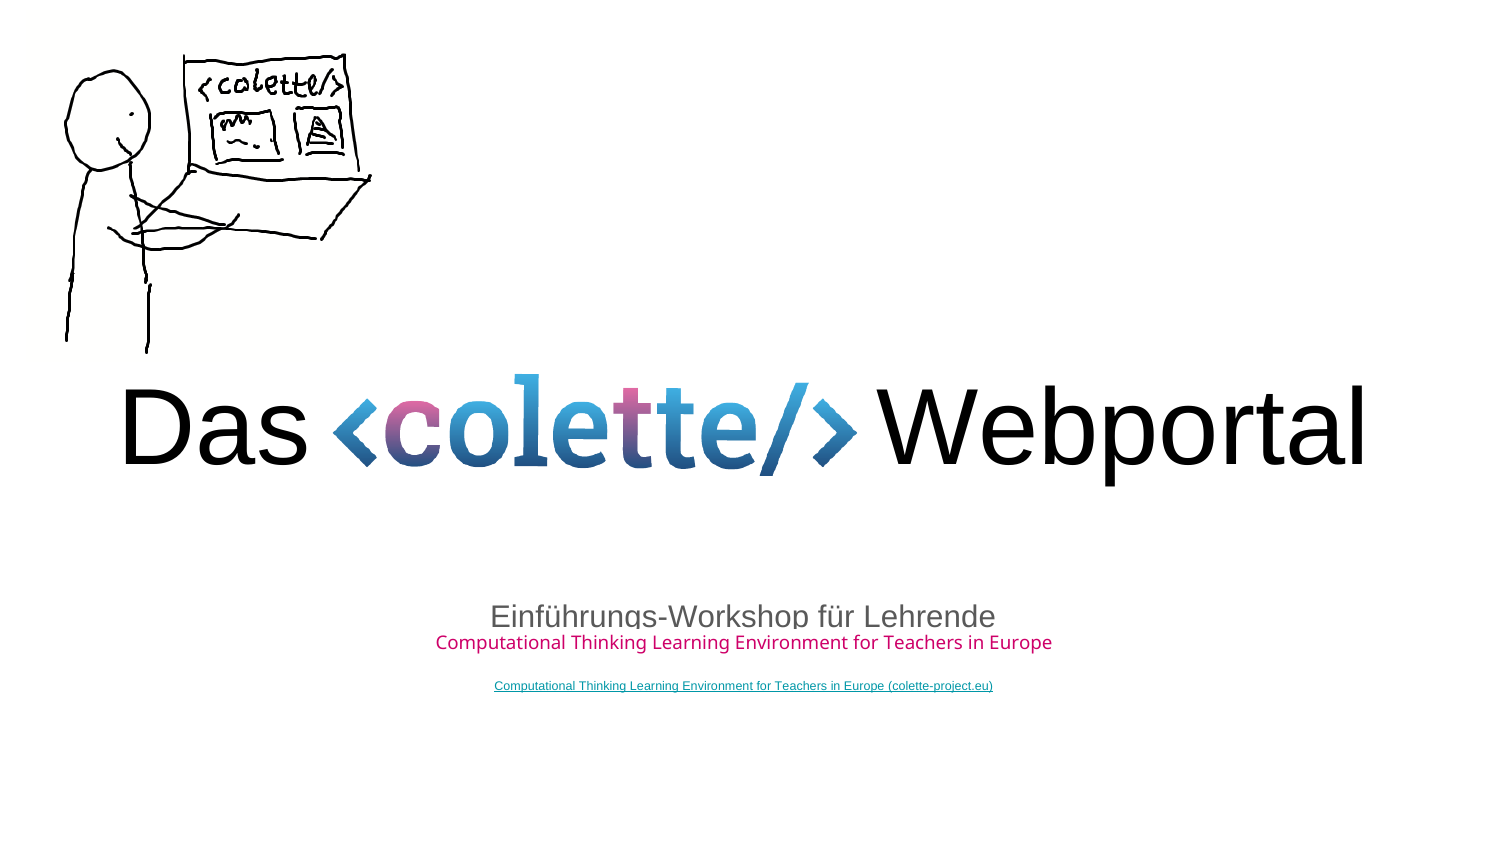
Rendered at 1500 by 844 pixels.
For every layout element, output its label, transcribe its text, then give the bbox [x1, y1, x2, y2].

picture [26, 10, 871, 499]
subtitle Einführungs-Workshop für Lehrende Computational Thinking Learning Environment for Teachers in Europe Computational Thinking Learning Environment for Teachers in Europe (colette-project.eu) [44, 590, 1443, 721]
title Das <colette/> Webportal [44, 166, 1443, 503]
